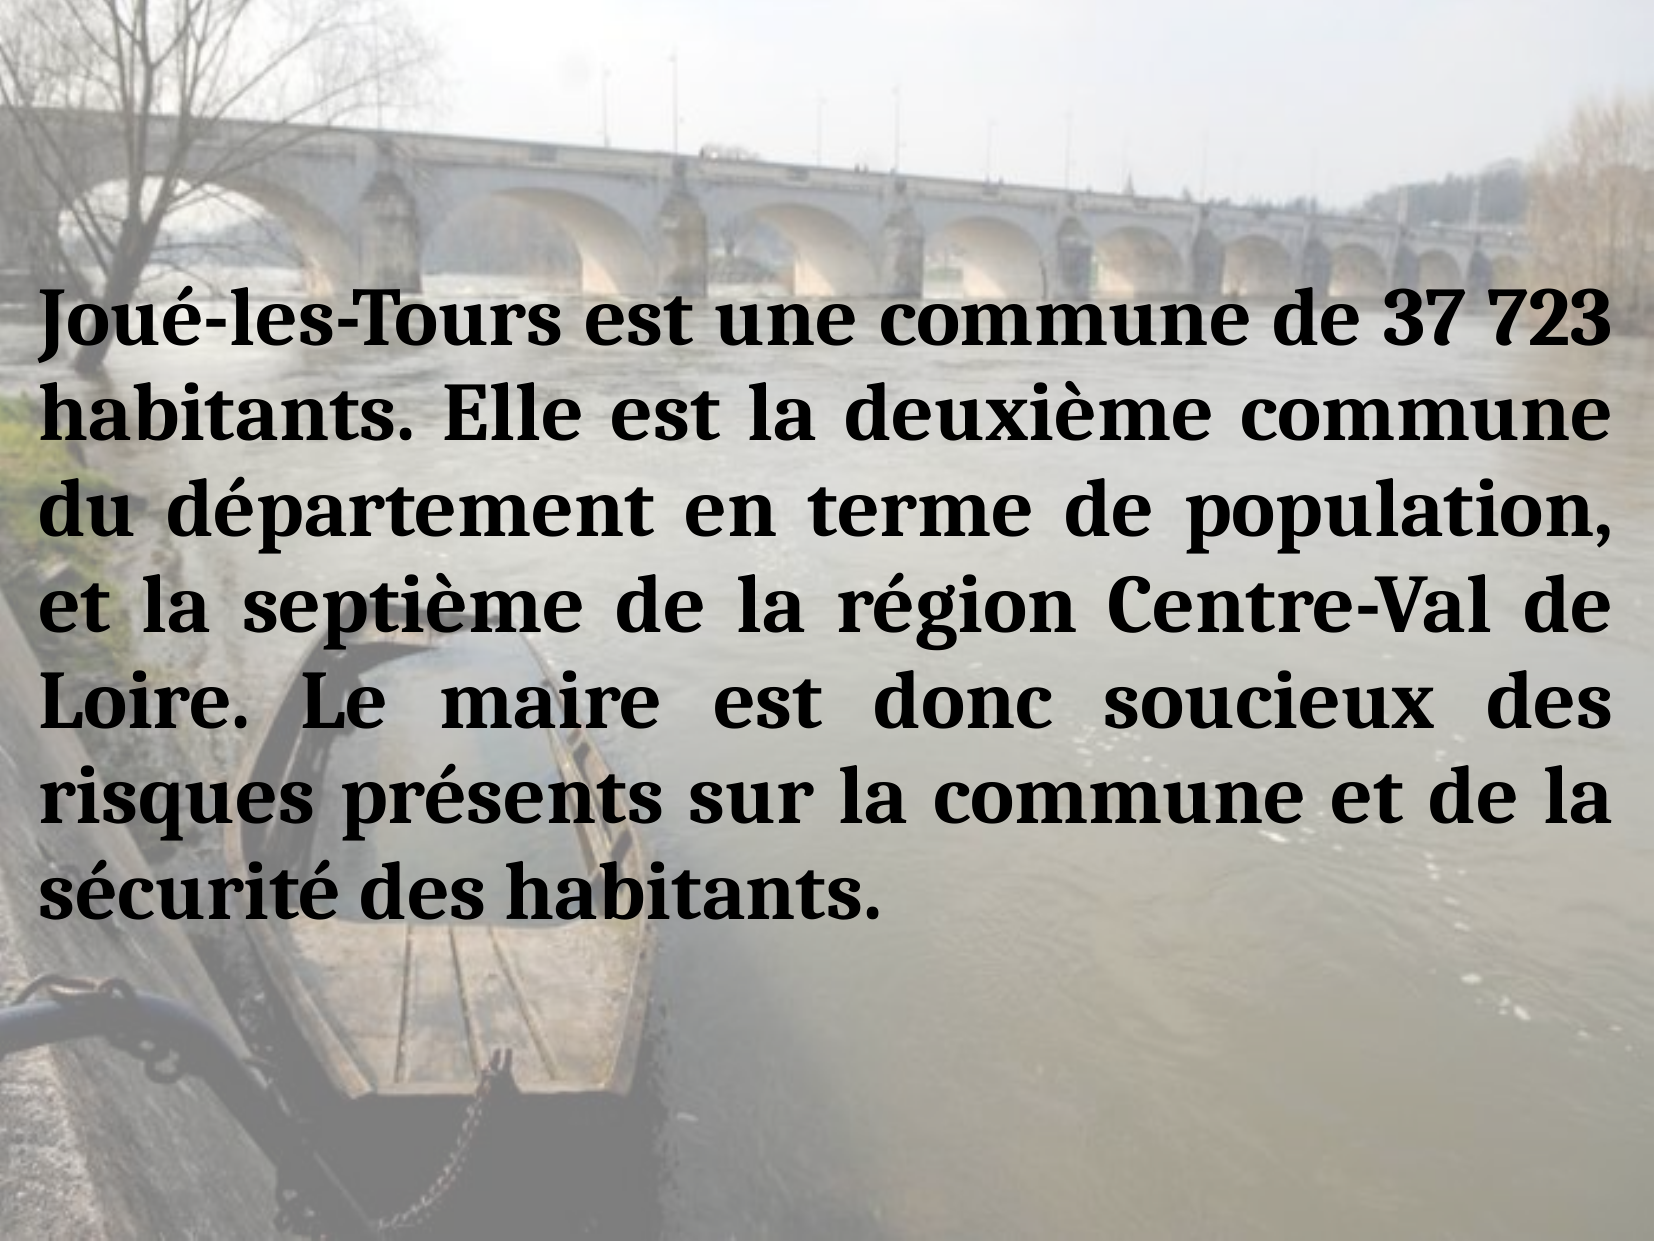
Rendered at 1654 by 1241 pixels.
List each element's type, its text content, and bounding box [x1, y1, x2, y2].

text_box Joué-les-Tours est une commune de 37 723 habitants. Elle est la deuxième commune du département en terme de population, et la septième de la région Centre-Val de Loire. Le maire est donc soucieux des risques présents sur la commune et de la sécurité des habitants. [23, 262, 1630, 1241]
picture [0, 0, 1654, 1241]
